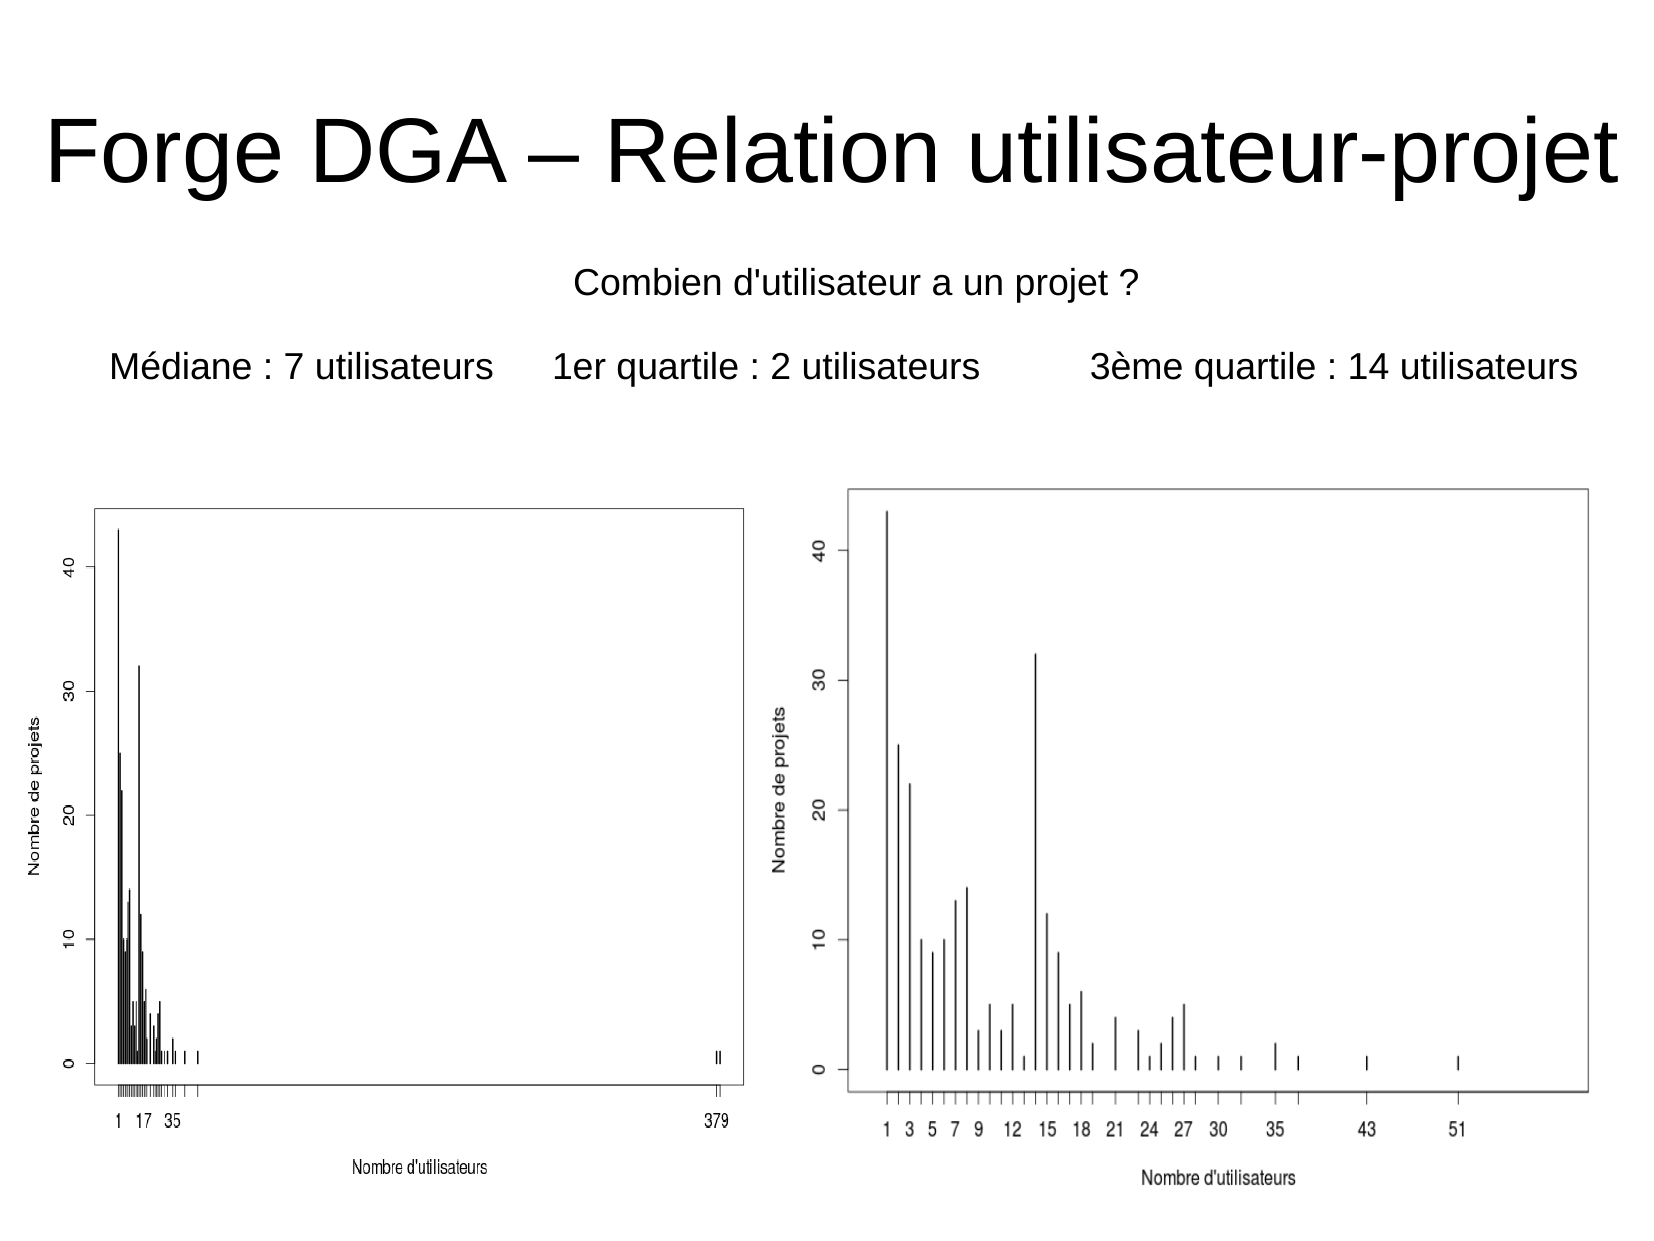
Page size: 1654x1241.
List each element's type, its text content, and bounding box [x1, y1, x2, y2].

text_box Combien d'utilisateur a un projet ? Médiane : 7 utilisateurs 1er quartile : 2 utilisateurs 3ème quartile : 14 utilisateurs [94, 254, 1619, 413]
title Forge DGA – Relation utilisateur-projet [35, 47, 1630, 255]
picture [23, 389, 1630, 1217]
